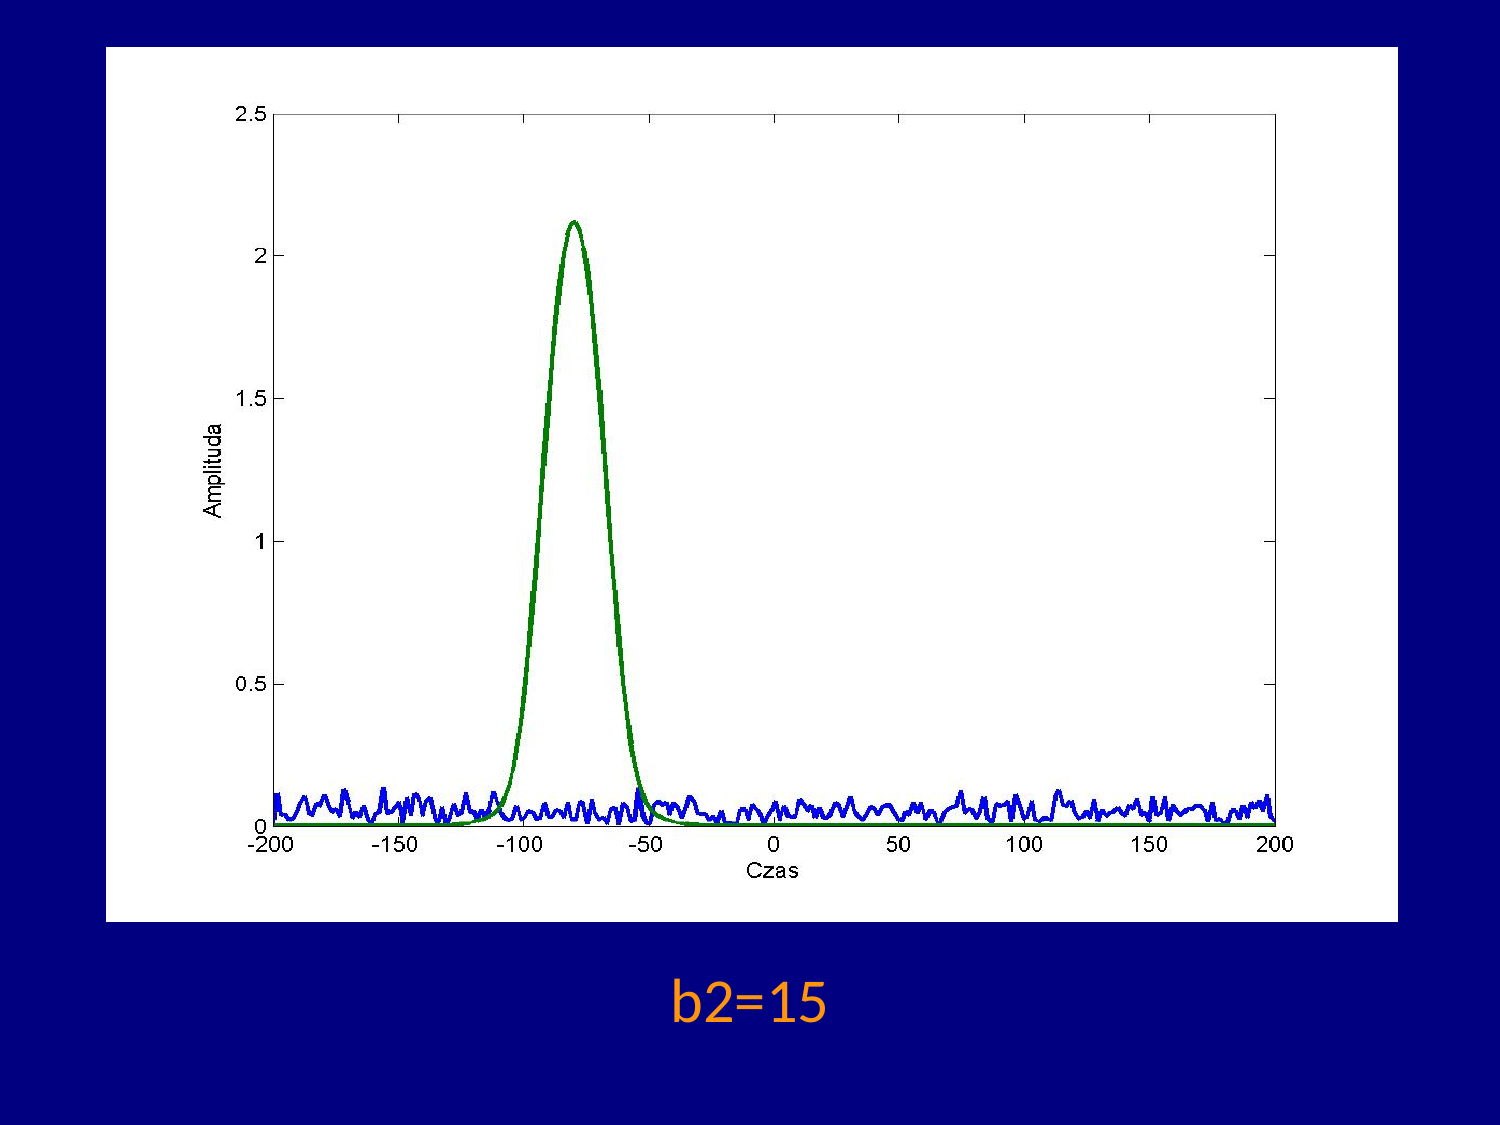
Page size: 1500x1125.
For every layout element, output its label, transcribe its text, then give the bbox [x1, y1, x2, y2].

picture [106, 47, 1398, 922]
title b2=15 [112, 922, 1388, 1098]
